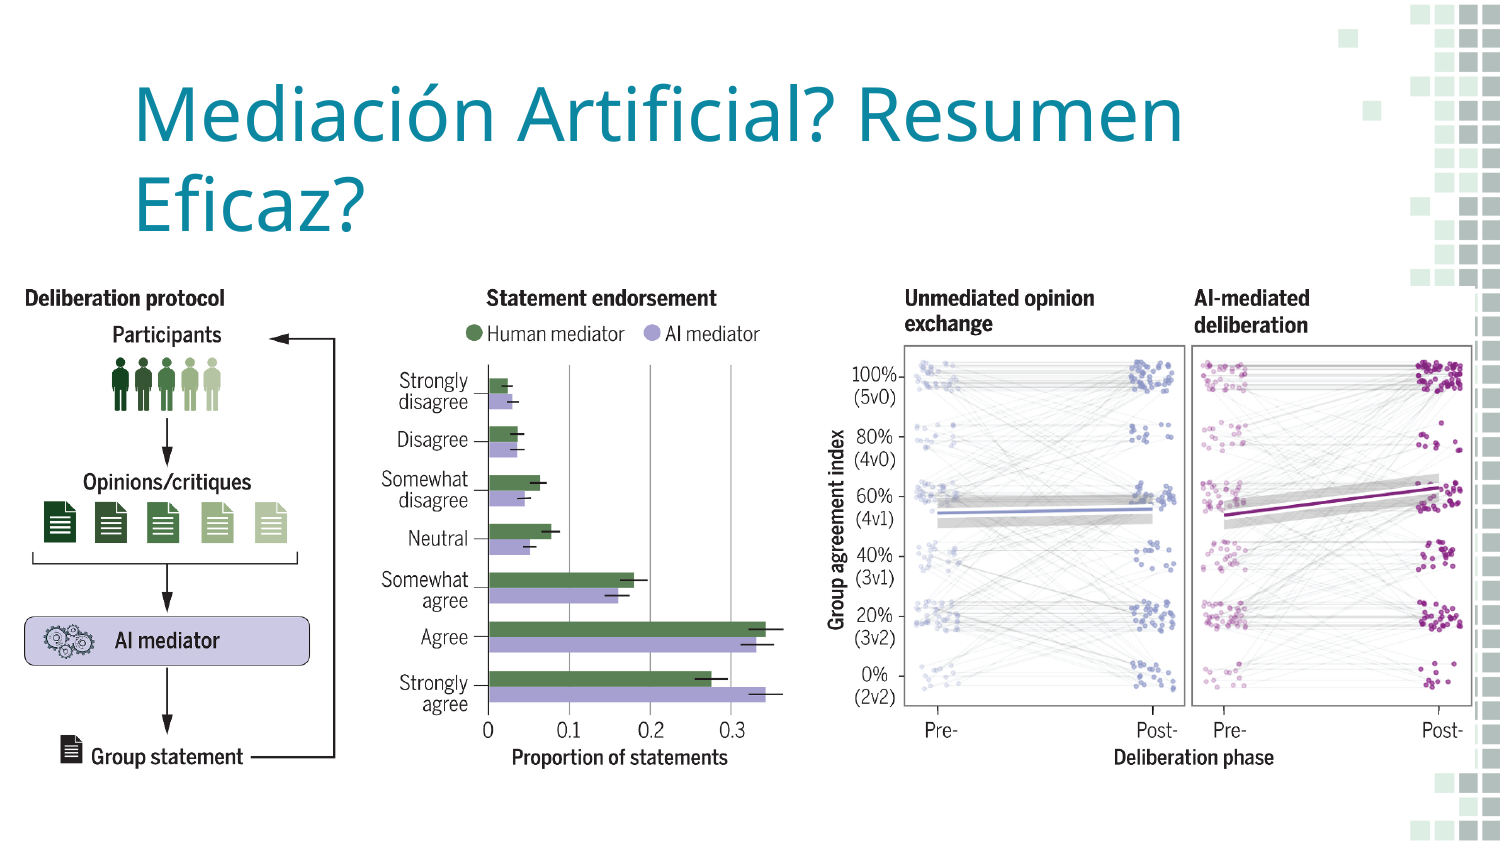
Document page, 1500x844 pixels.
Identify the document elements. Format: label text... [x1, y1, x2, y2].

title Mediación Artificial? Resumen Eficaz? [117, 121, 1227, 262]
picture [0, 0, 1500, 844]
